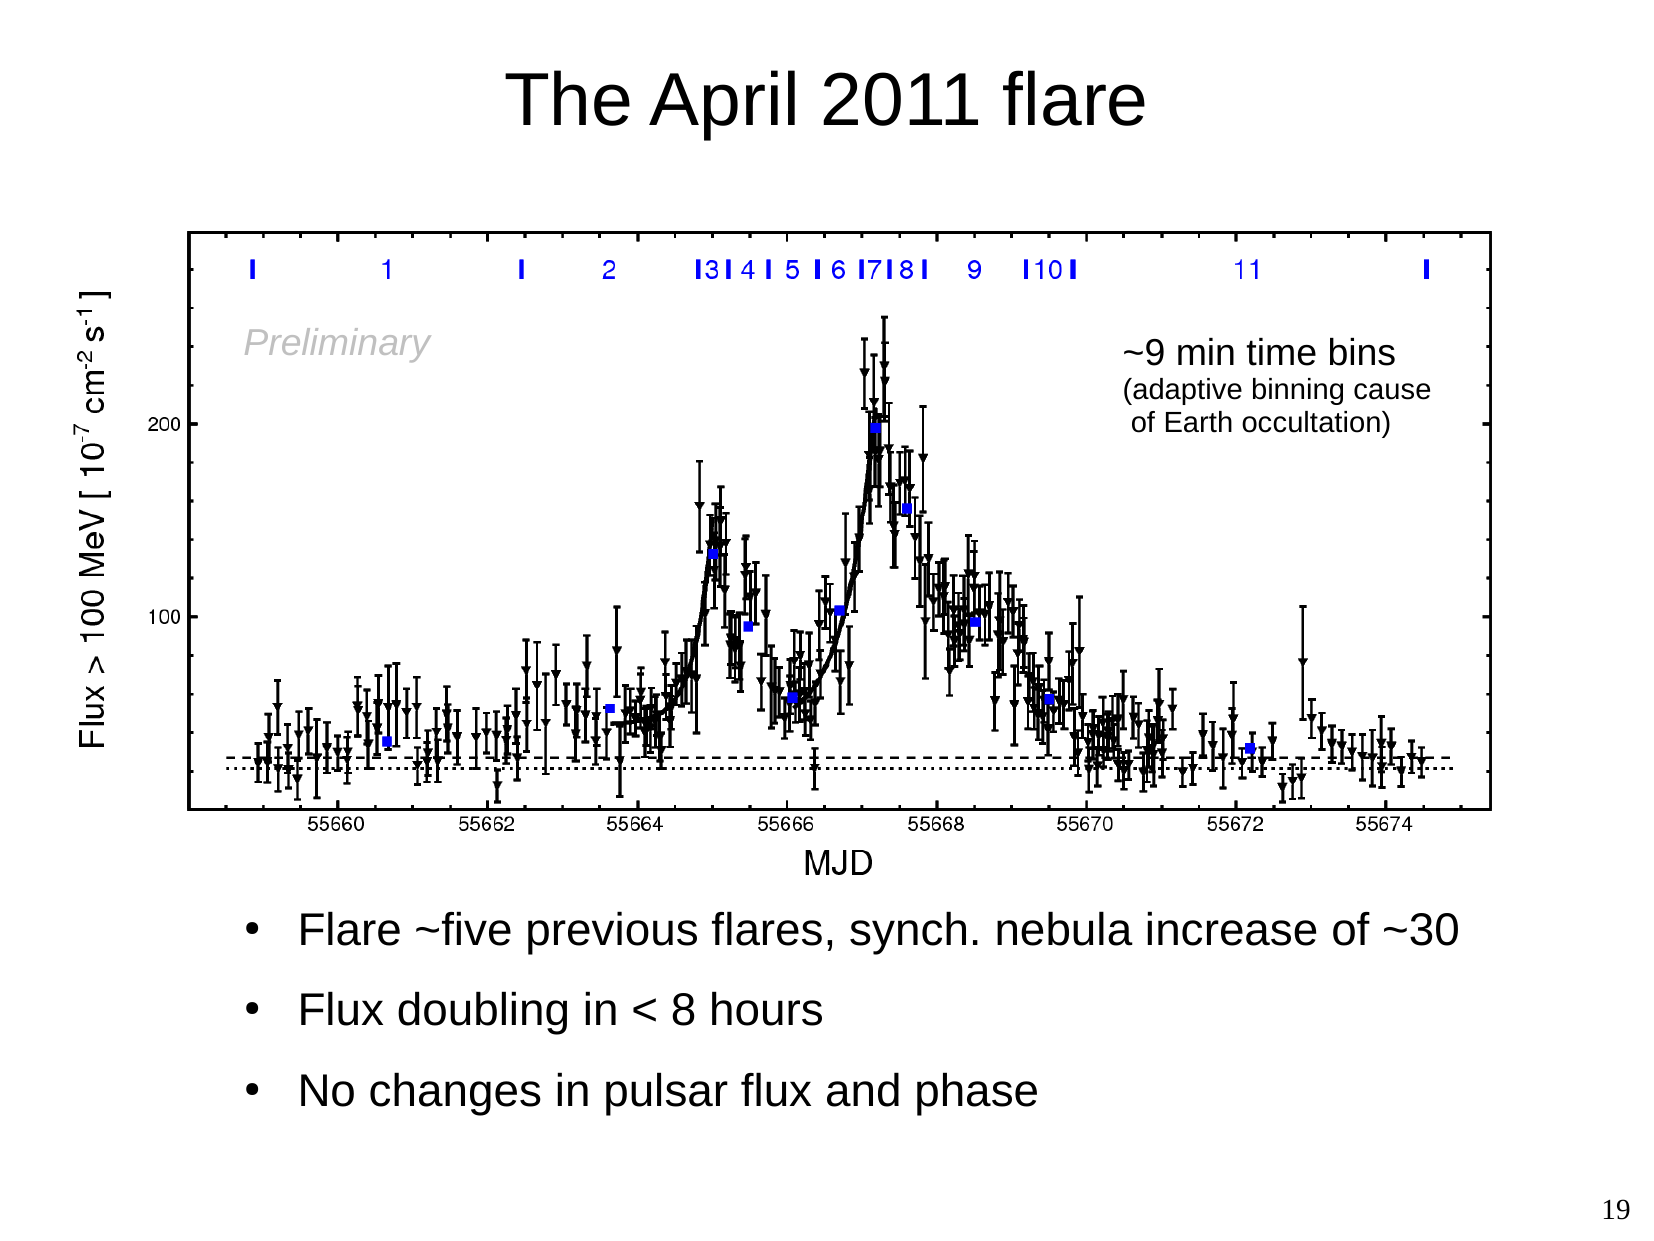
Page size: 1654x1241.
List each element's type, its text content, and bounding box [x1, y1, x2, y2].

picture [48, 195, 1508, 877]
title The April 2011 flare [82, 49, 1571, 151]
text_box ~9 min time bins (adaptive binning cause of Earth occultation) [1107, 323, 1447, 447]
text_box Preliminary [228, 314, 446, 372]
list Flare ~five previous flares, synch. nebula increase of ~30 Flux doubling in < 8 hours No changes in pulsar flux and phase [226, 903, 1589, 1241]
